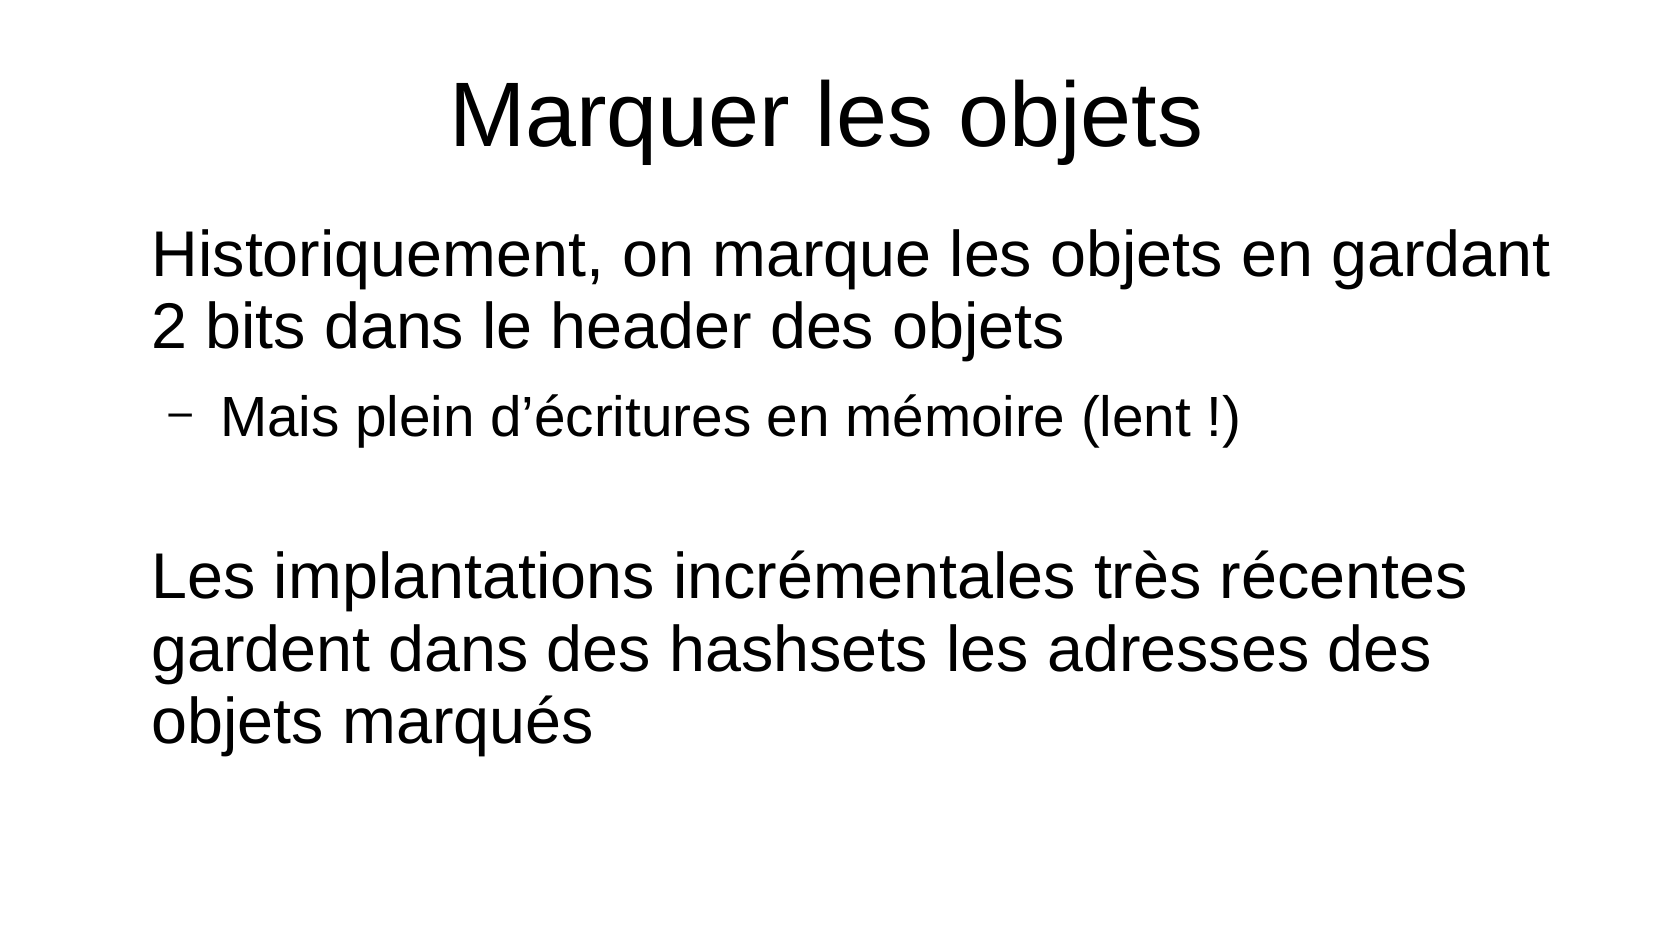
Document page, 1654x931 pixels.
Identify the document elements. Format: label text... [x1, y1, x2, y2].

list Historiquement, on marque les objets en gardant 2 bits dans le header des objets Mais plein d’écritures en mémoire (lent !) Les implantations incrémentales très récentes gardent dans des hashsets les adresses des objets marqués [82, 217, 1571, 758]
title Marquer les objets [82, 37, 1571, 193]
